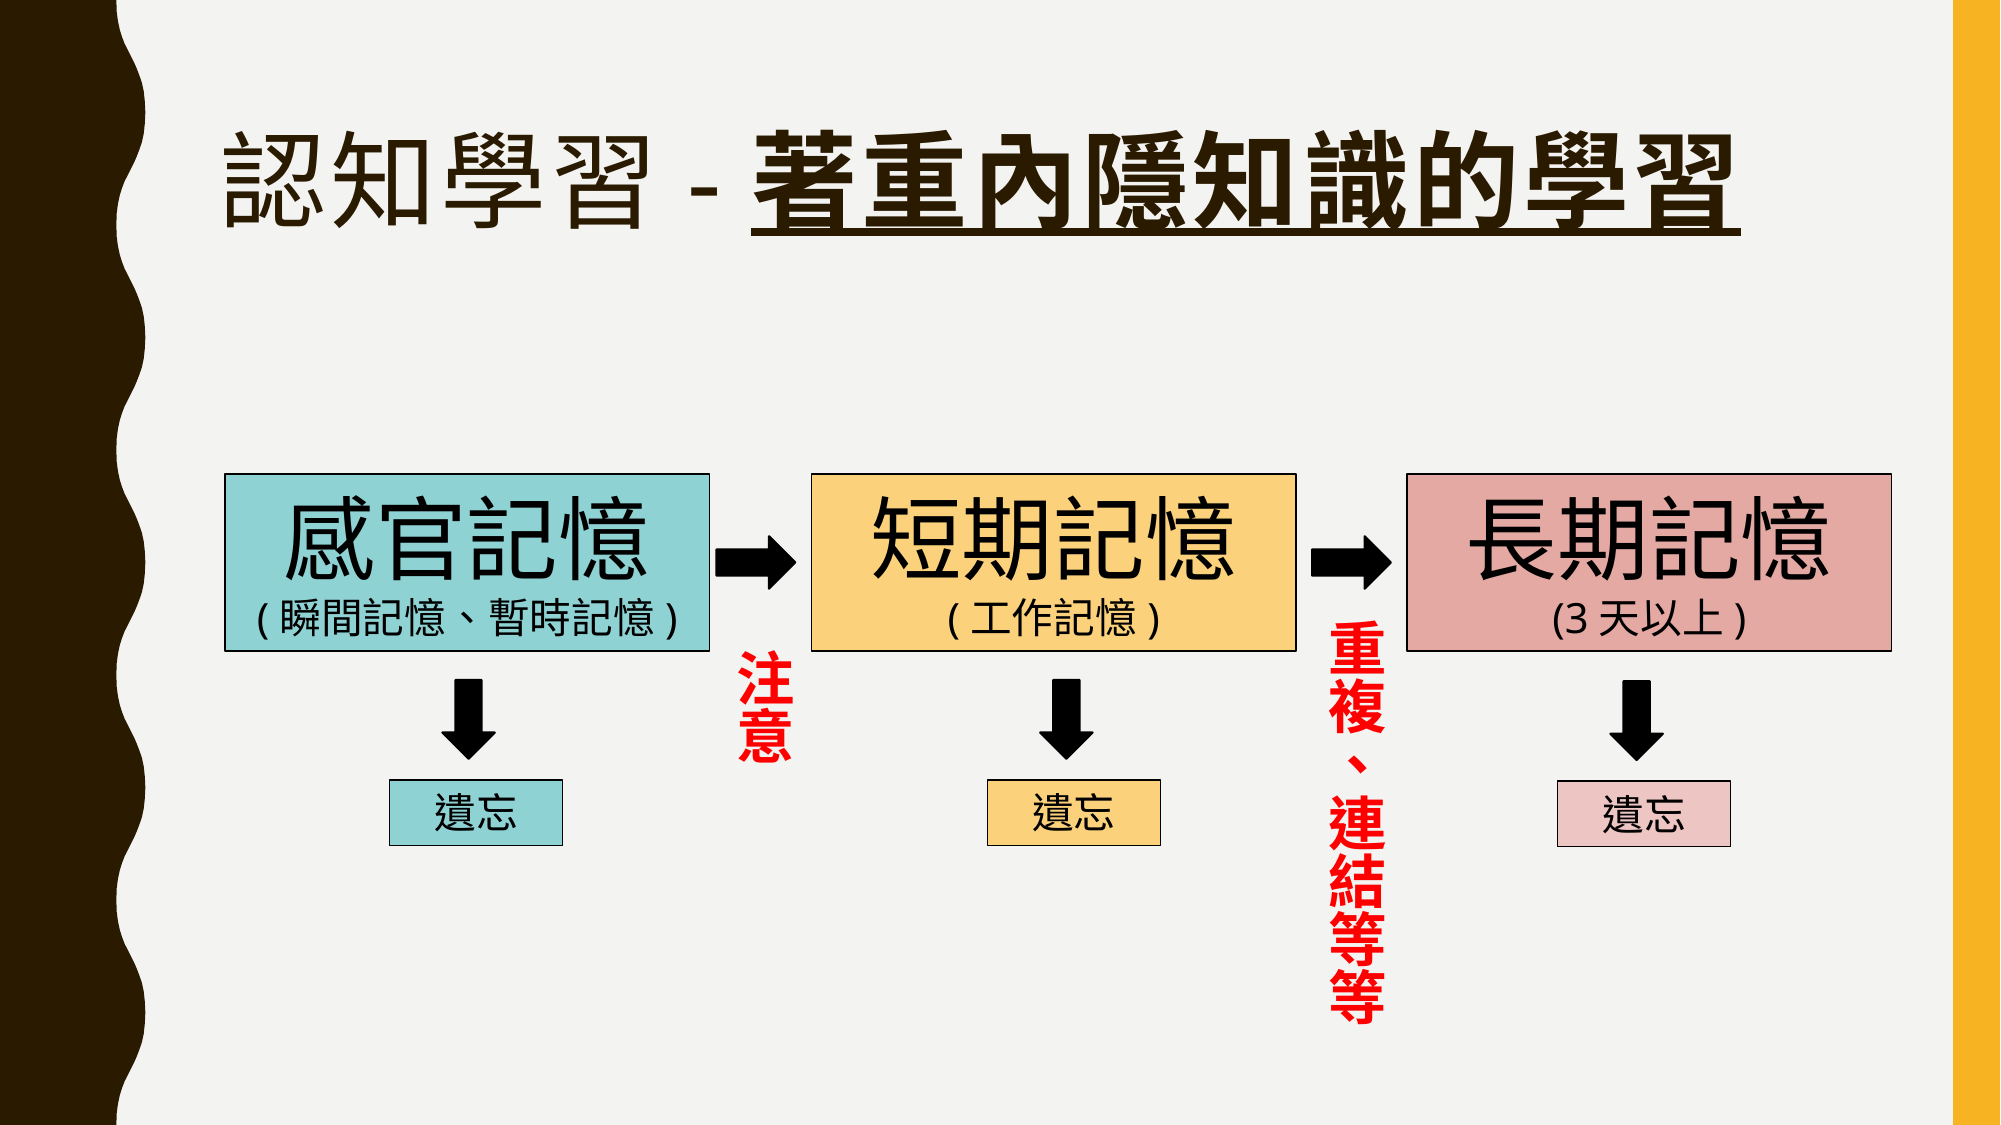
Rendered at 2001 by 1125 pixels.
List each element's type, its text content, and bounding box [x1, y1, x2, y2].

text_box 感官記憶 (瞬間記憶、暫時記憶) [225, 474, 710, 651]
text_box 遺忘 [389, 779, 563, 846]
text_box 遺忘 [987, 779, 1161, 846]
text_box 短期記憶 (工作記憶) [811, 474, 1296, 651]
text_box 注意 [705, 634, 807, 805]
text_box [716, 536, 796, 589]
title 認知學習-著重內隱知識的學習 [205, 121, 1876, 367]
text_box [442, 680, 495, 759]
text_box [1312, 536, 1391, 589]
text_box [1610, 681, 1663, 761]
text_box 重複、連結等等 [1297, 604, 1399, 1125]
text_box 遺忘 [1557, 781, 1731, 847]
text_box 長期記憶 (3天以上) [1407, 474, 1892, 651]
text_box [1040, 680, 1093, 759]
